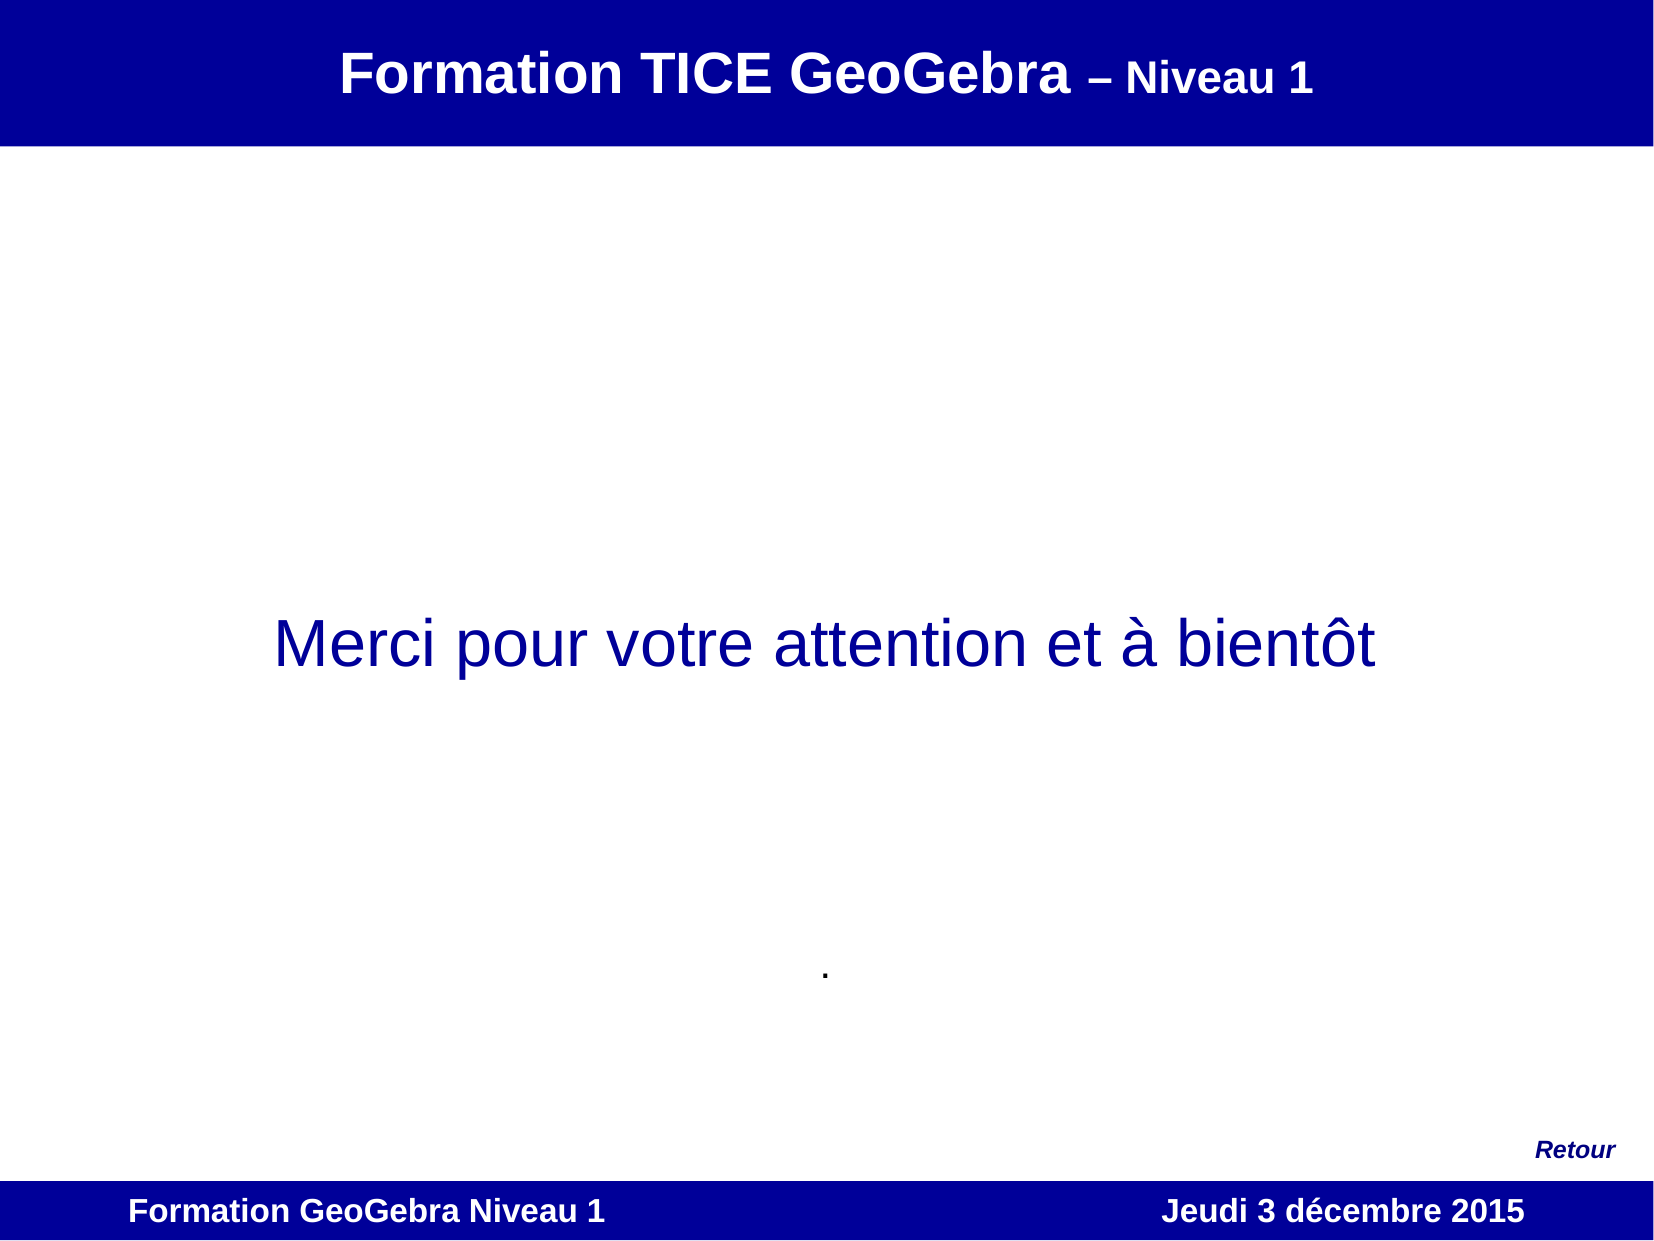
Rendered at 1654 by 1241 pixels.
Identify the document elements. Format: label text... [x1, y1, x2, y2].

title Formation TICE GeoGebra – Niveau 1 [0, 0, 1654, 147]
text_box Formation GeoGebra Niveau 1 Jeudi 3 décembre 2015 [0, 1181, 1654, 1241]
text_box Retour [1520, 1128, 1637, 1172]
subtitle Merci pour votre attention et à bientôt . [28, 146, 1623, 1181]
